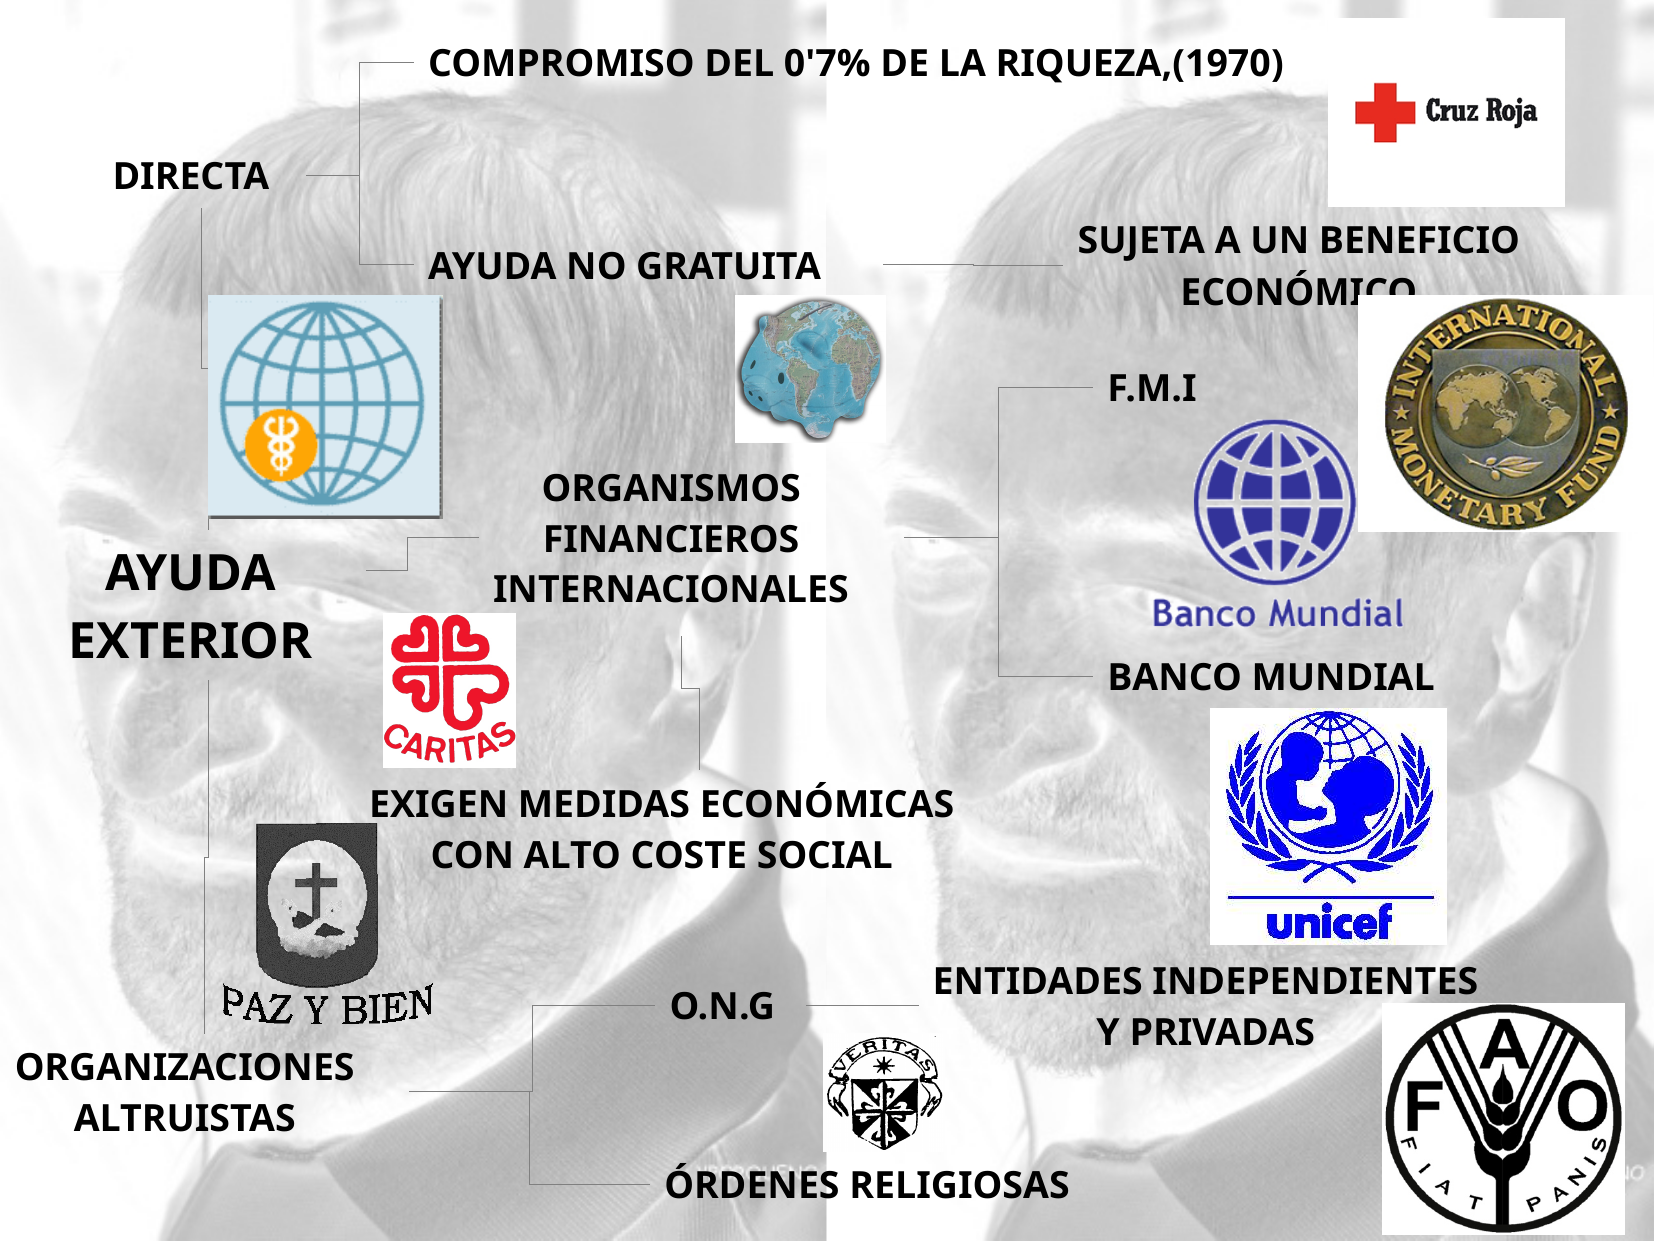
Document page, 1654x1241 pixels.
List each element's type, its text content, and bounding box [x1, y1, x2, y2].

text_box EXIGEN MEDIDAS ECONÓMICAS CON ALTO COSTE SOCIAL [354, 769, 1045, 875]
text_box BANCO MUNDIAL [1092, 643, 1482, 703]
text_box SUJETA A UN BENEFICIO ECONÓMICO [1062, 206, 1596, 312]
text_box ÓRDENES RELIGIOSAS [649, 1151, 1147, 1212]
text_box AYUDA NO GRATUITA [413, 231, 884, 292]
text_box ORGANIZACIONES ALTRUISTAS [0, 1033, 410, 1138]
text_box O.N.G [654, 972, 807, 1032]
text_box DIRECTA [97, 142, 307, 203]
text_box ORGANISMOS FINANCIEROS INTERNACIONALES [478, 453, 905, 603]
text_box AYUDA EXTERIOR [54, 529, 363, 664]
text_box COMPROMISO DEL 0'7% DE LA RIQUEZA,(1970) [413, 29, 1328, 90]
text_box F.M.I [1092, 354, 1222, 414]
picture [0, 0, 1654, 1241]
text_box ENTIDADES INDEPENDIENTES Y PRIVADAS [918, 947, 1569, 1052]
